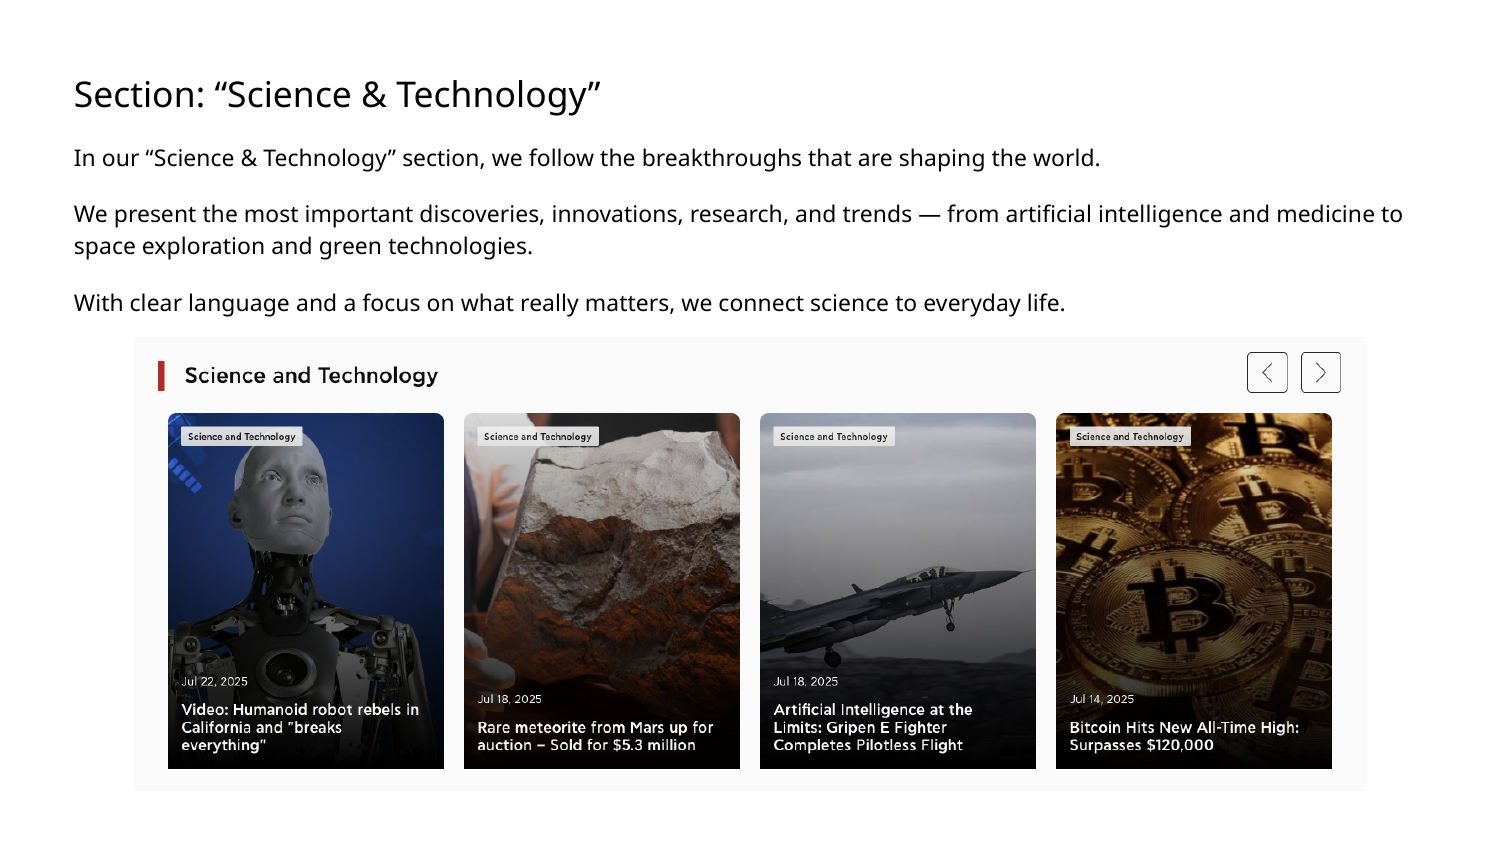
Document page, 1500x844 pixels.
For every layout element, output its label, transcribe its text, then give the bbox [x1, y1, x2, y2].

text_box Section: “Science & Technology” In our “Science & Technology” section, we follow the breakthroughs that are shaping the world. We present the most important discoveries, innovations, research, and trends — from artificial intelligence and medicine to space exploration and green technologies. With clear language and a focus on what really matters, we connect science to everyday life. [58, 50, 1442, 331]
picture [133, 337, 1367, 791]
